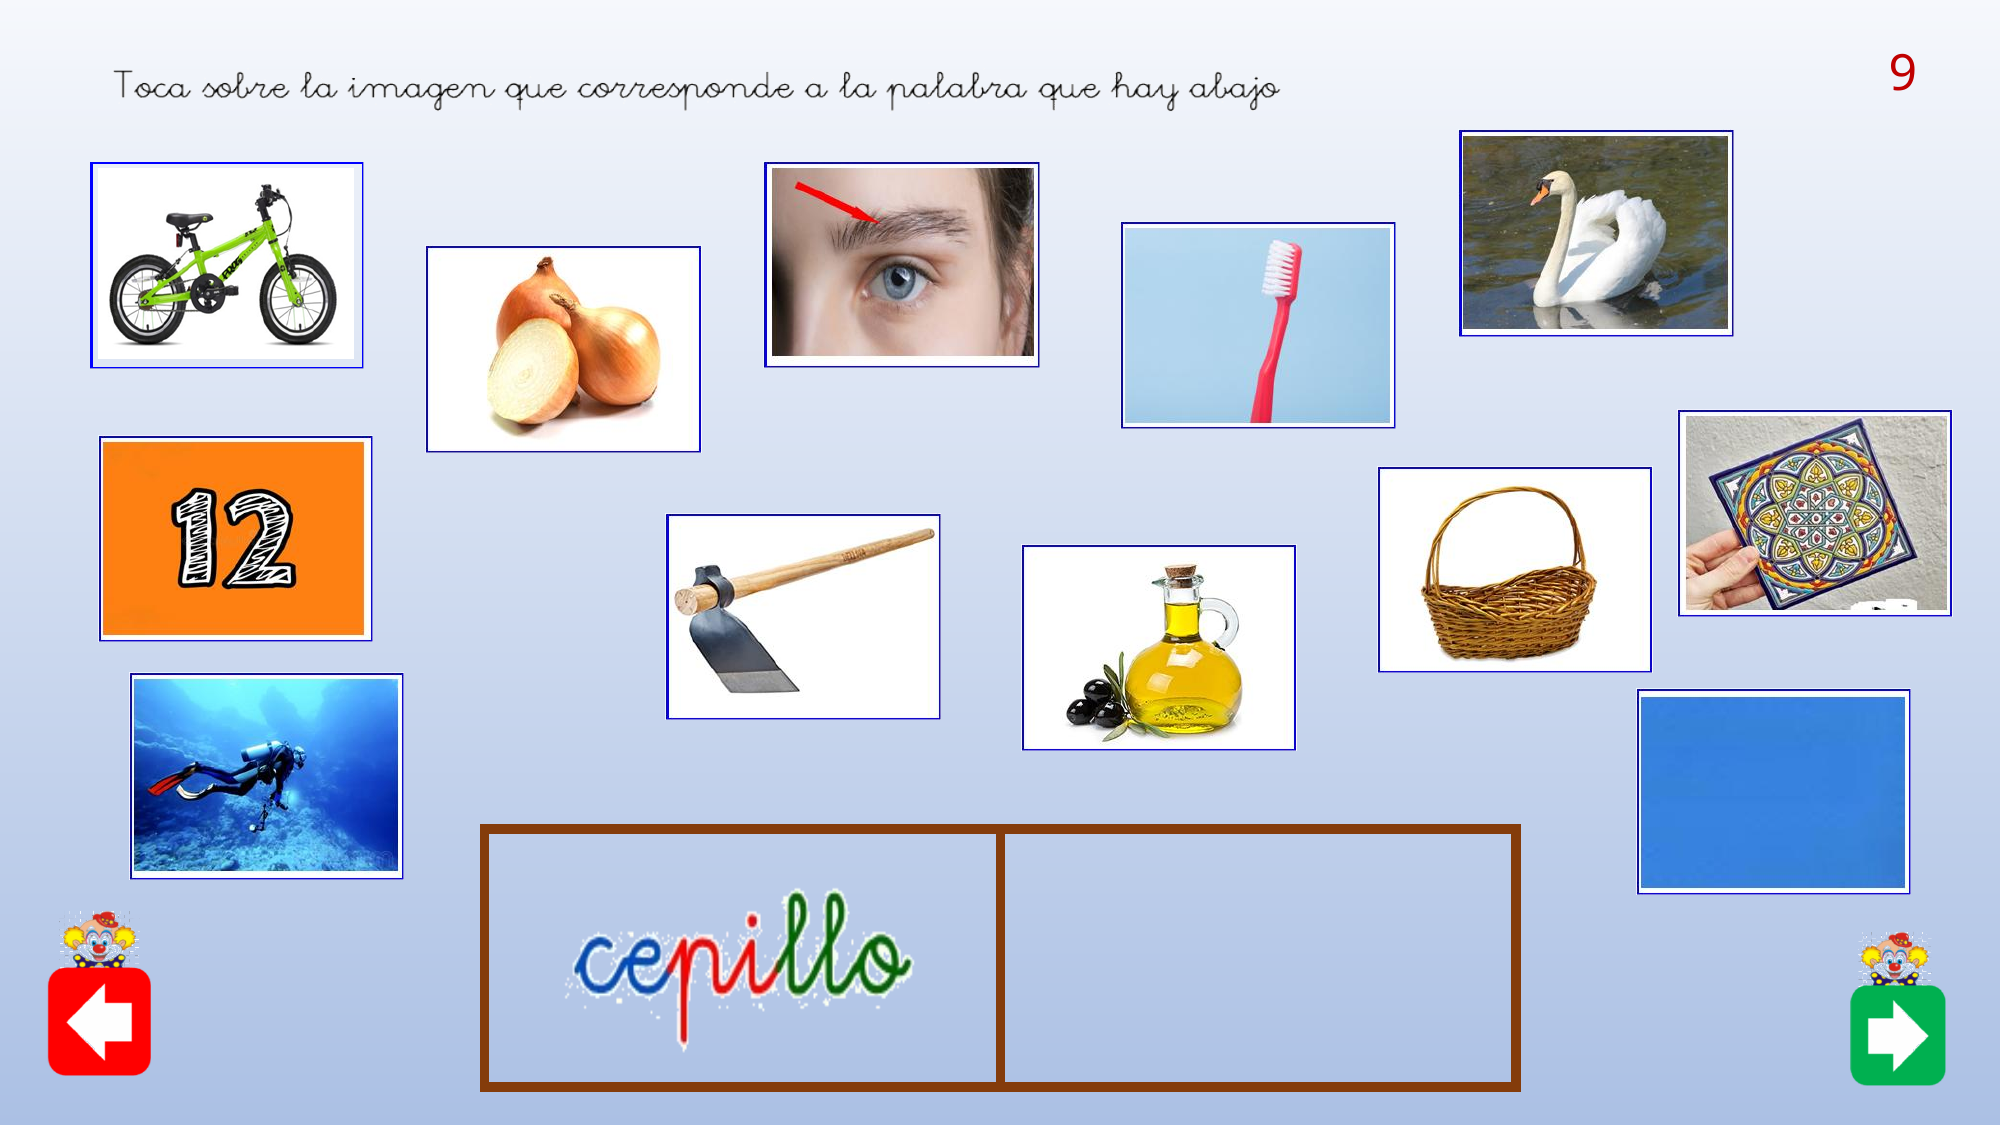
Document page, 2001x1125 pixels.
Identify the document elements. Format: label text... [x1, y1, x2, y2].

picture [425, 245, 702, 453]
picture [1377, 466, 1653, 673]
picture [106, 57, 1494, 115]
picture [129, 672, 404, 880]
picture [1636, 688, 1911, 895]
picture [505, 851, 977, 1068]
picture [1120, 221, 1396, 429]
text_box 9 [1859, 32, 1946, 108]
picture [98, 435, 373, 642]
picture [1458, 129, 1734, 337]
picture [47, 910, 151, 1076]
picture [763, 161, 1040, 368]
picture [1850, 931, 1946, 1086]
picture [665, 513, 941, 720]
picture [1021, 544, 1297, 751]
picture [1677, 409, 1953, 617]
picture [89, 161, 364, 369]
